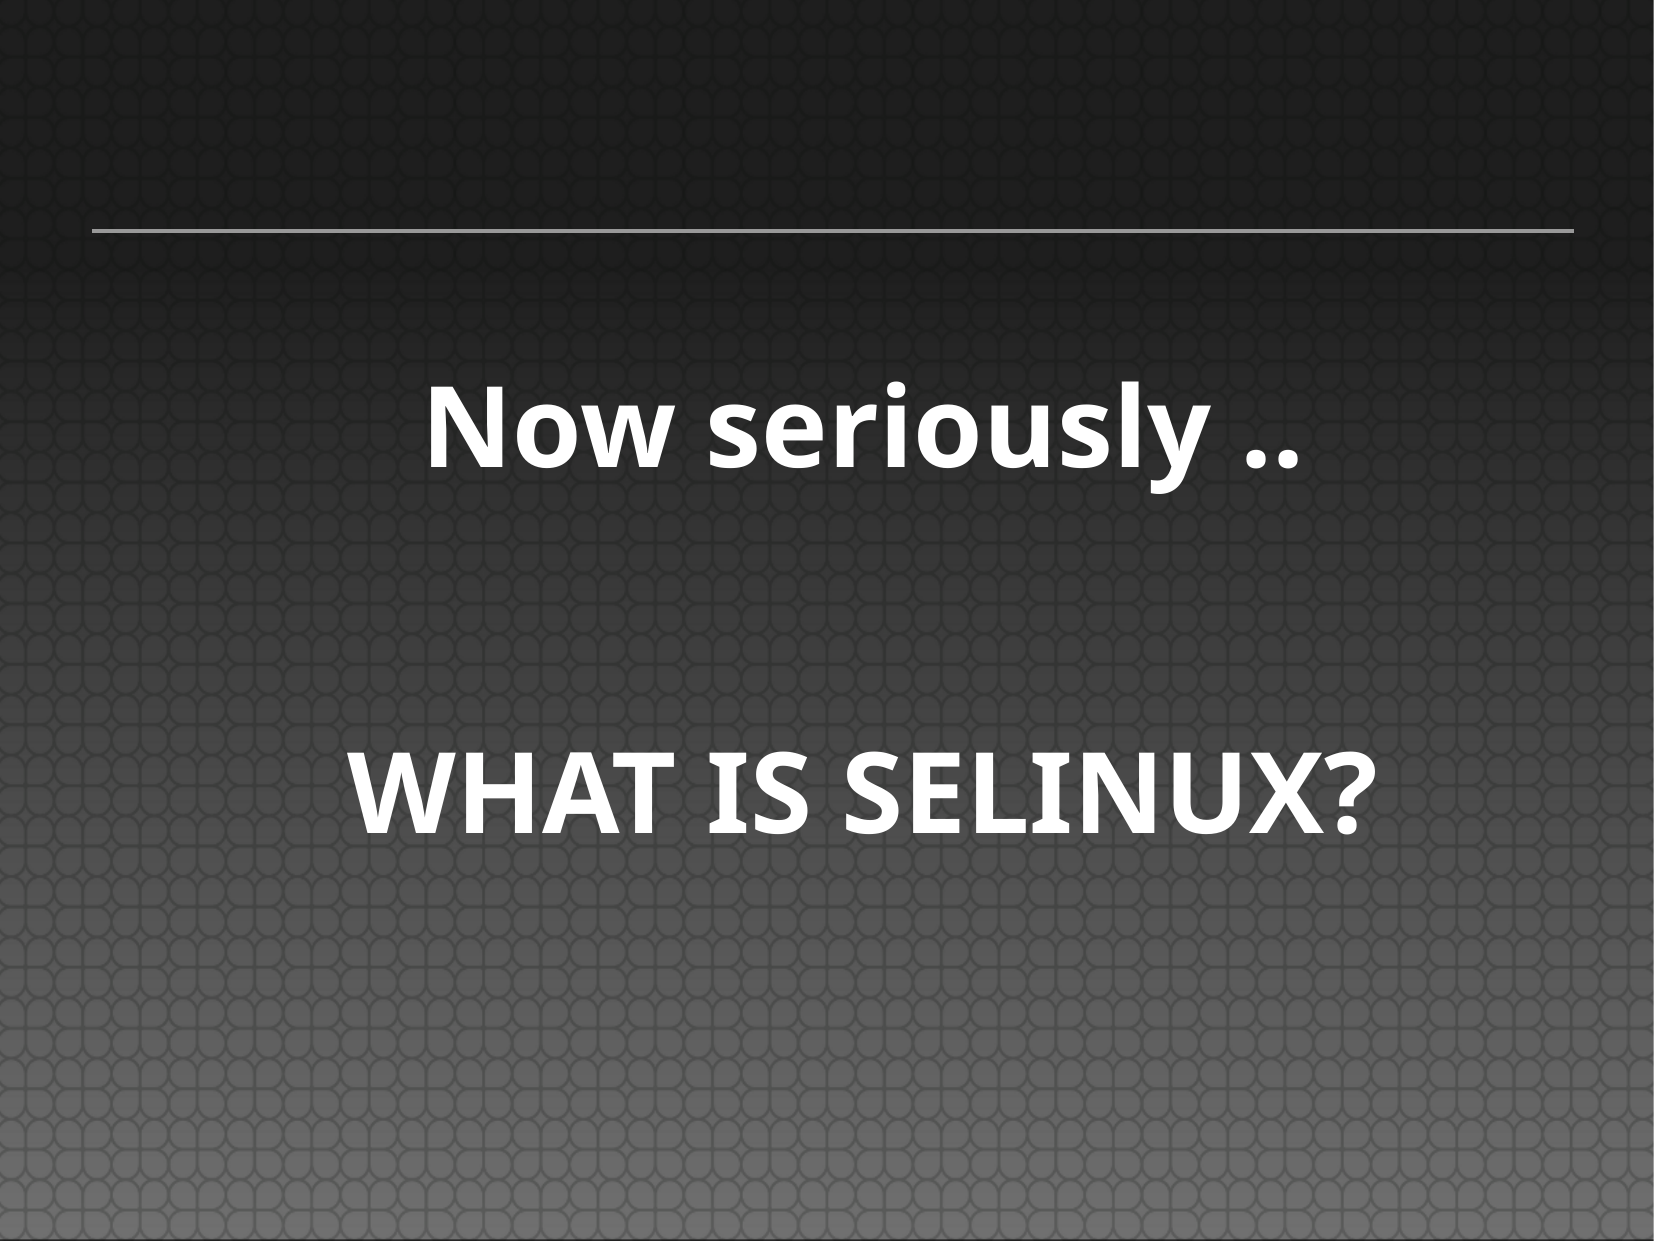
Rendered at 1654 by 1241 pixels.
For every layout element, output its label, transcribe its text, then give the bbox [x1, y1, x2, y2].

list Now seriously .. WHAT IS SELINUX? [112, 227, 1501, 1163]
picture [0, 0, 1654, 1241]
